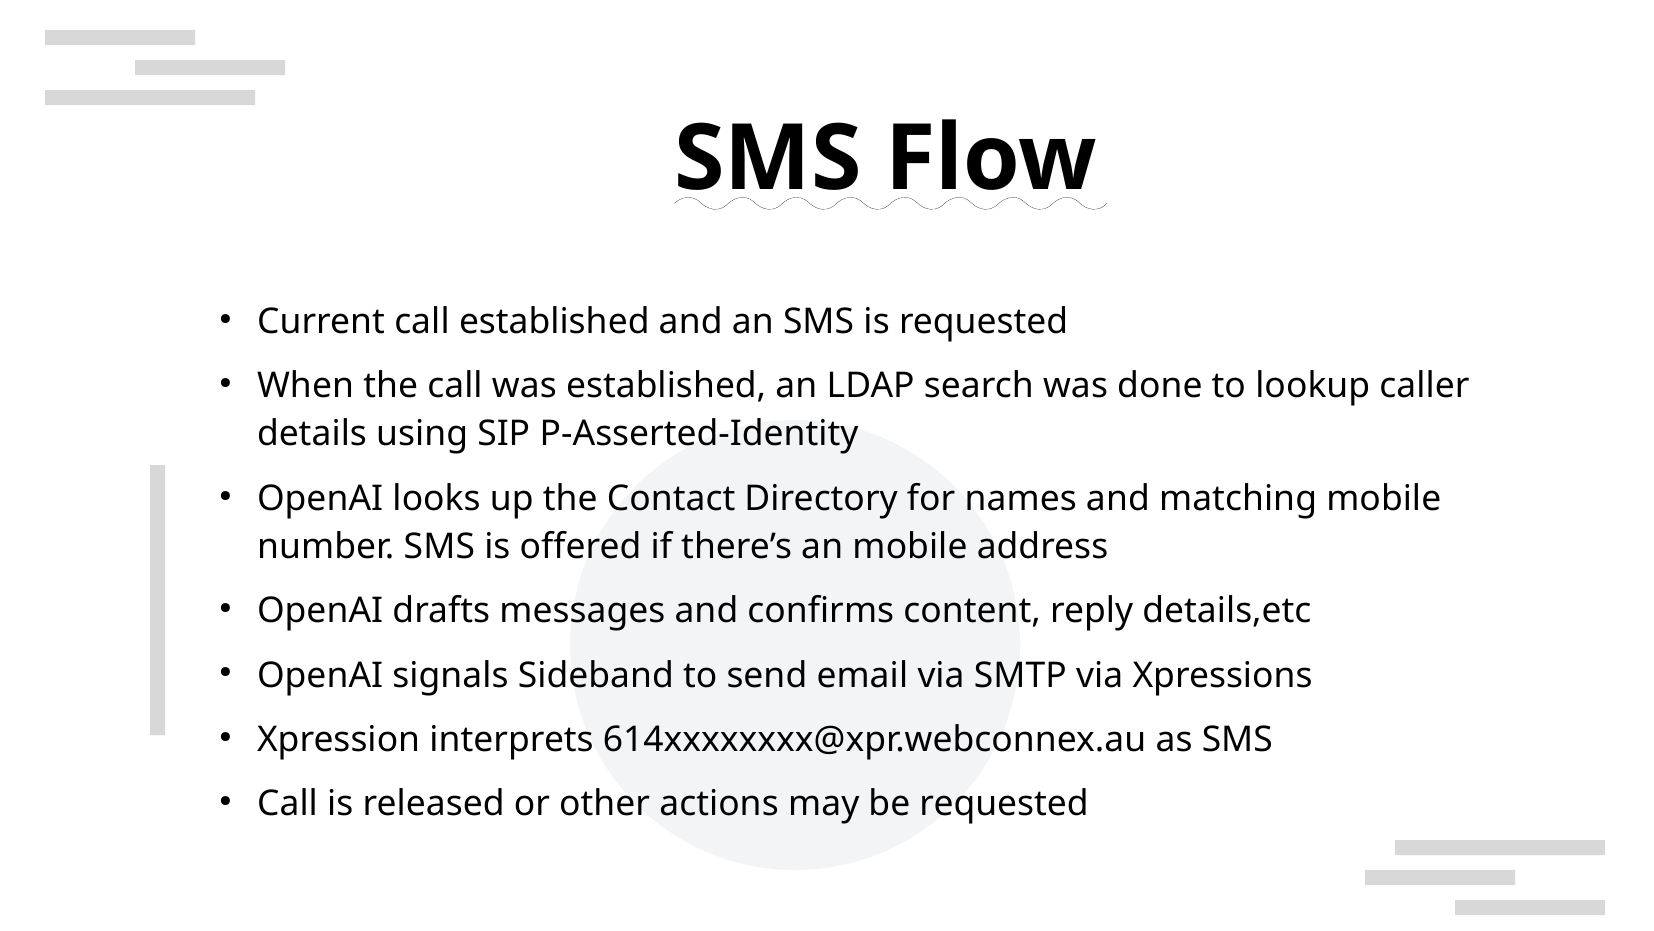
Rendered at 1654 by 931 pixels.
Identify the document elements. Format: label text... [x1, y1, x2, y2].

title SMS Flow [206, 76, 1565, 233]
list Current call established and an SMS is requested When the call was established, an LDAP search was done to lookup caller details using SIP P-Asserted-Identity OpenAI looks up the Contact Directory for names and matching mobile number. SMS is offered if there’s an mobile address OpenAI drafts messages and confirms content, reply details,etc OpenAI signals Sideband to send email via SMTP via Xpressions Xpression interprets 614xxxxxxxx@xpr.webconnex.au as SMS Call is released or other actions may be requested [206, 295, 1565, 835]
